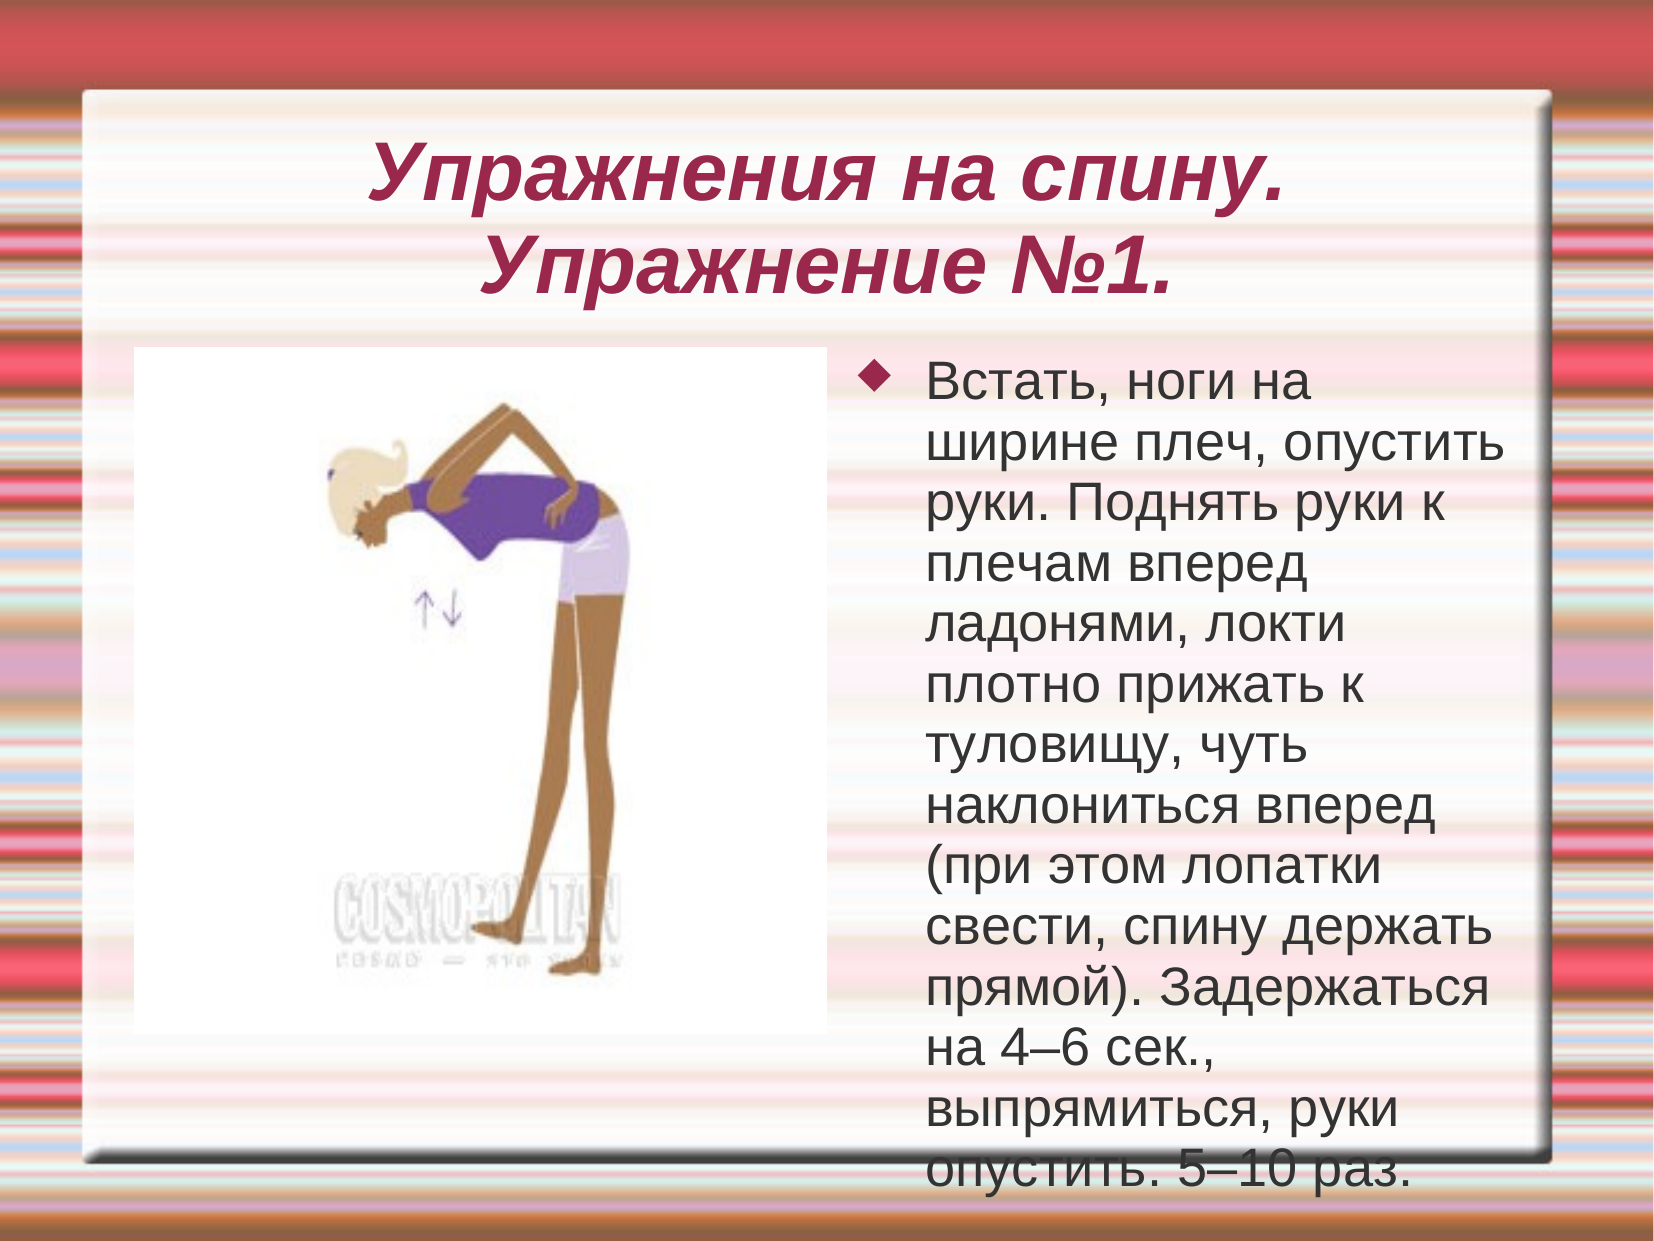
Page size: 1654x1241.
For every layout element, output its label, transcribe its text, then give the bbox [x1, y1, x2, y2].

picture [0, 0, 1654, 1241]
title Упражнения на спину. Упражнение №1. [121, 122, 1534, 315]
list Встать, ноги на ширине плеч, опустить руки. Поднять руки к плечам вперед ладонями, локти плотно прижать к туловищу, чуть наклониться вперед (при этом лопатки свести, спину держать прямой). Задержаться на 4–6 сек., выпрямиться, руки опустить. 5–10 раз. [842, 350, 1517, 1138]
